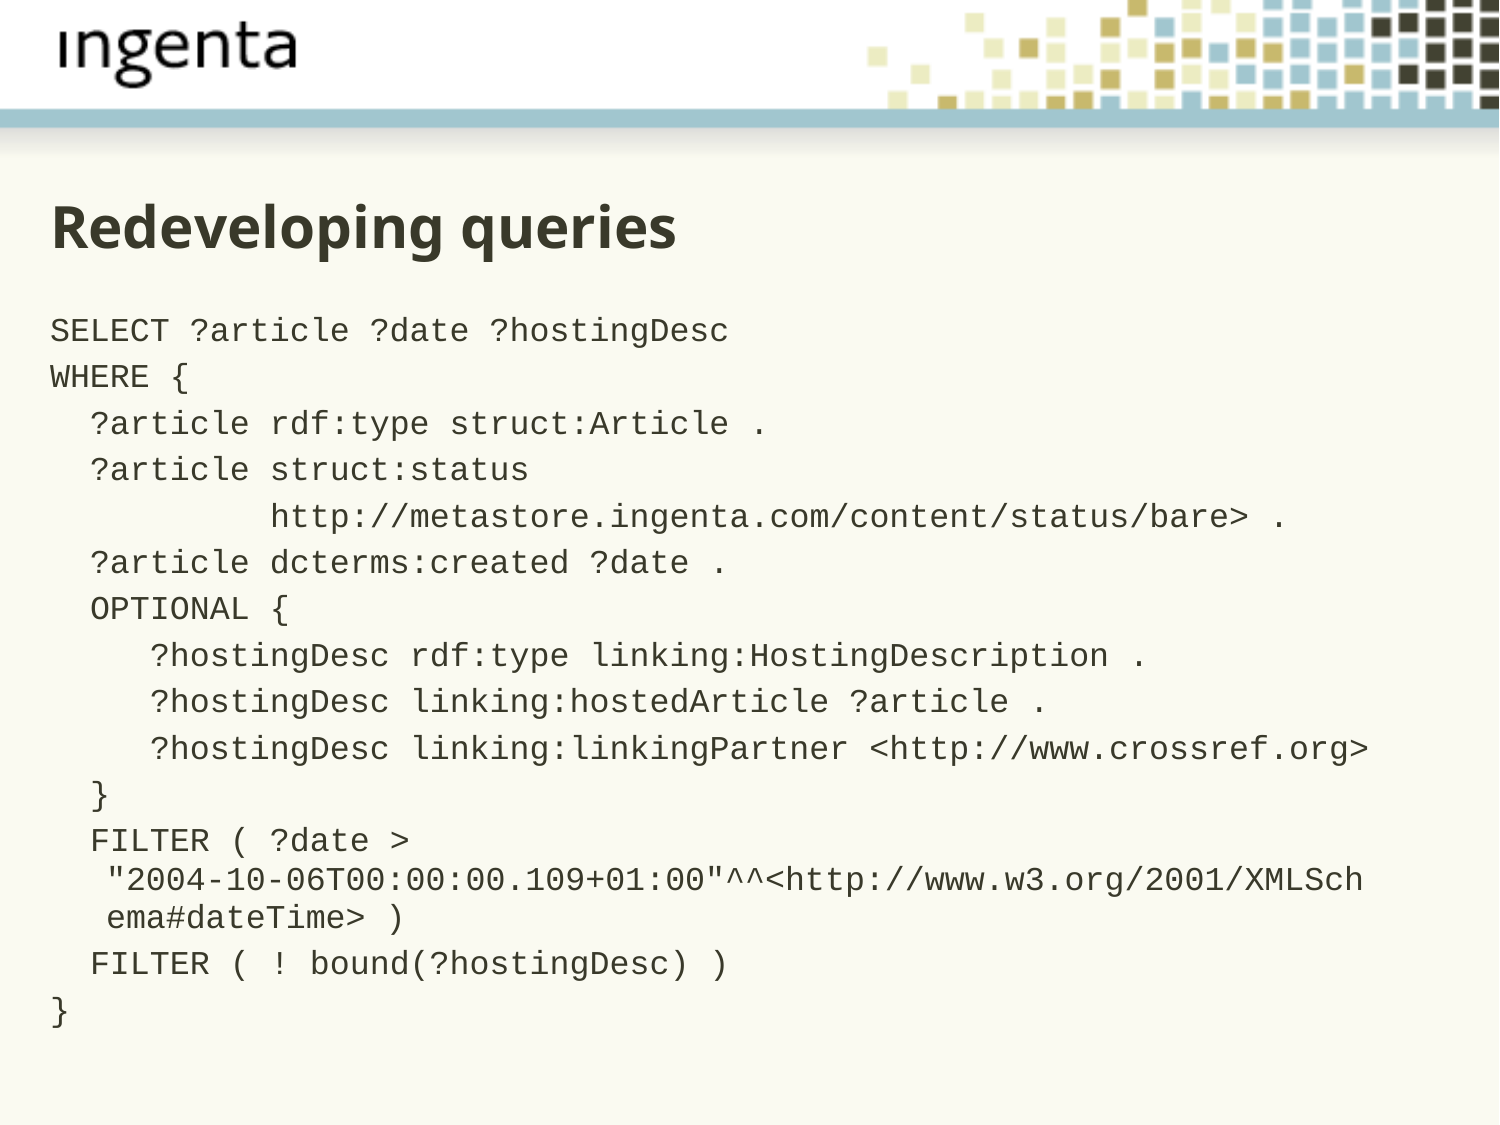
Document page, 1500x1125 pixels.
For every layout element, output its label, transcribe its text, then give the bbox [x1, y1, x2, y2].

list SELECT ?article ?date ?hostingDesc WHERE { ?article rdf:type struct:Article . ?article struct:status http://metastore.ingenta.com/content/status/bare> . ?article dcterms:created ?date . OPTIONAL { ?hostingDesc rdf:type linking:HostingDescription . ?hostingDesc linking:hostedArticle ?article . ?hostingDesc linking:linkingPartner <http://www.crossref.org> } FILTER ( ?date > "2004-10-06T00:00:00.109+01:00"^^<http://www.w3.org/2001/XMLSchema#dateTime> ) FILTER ( ! bound(?hostingDesc) ) } [50, 276, 1375, 998]
title Redeveloping queries [50, 187, 1375, 264]
picture [0, 0, 1499, 1125]
